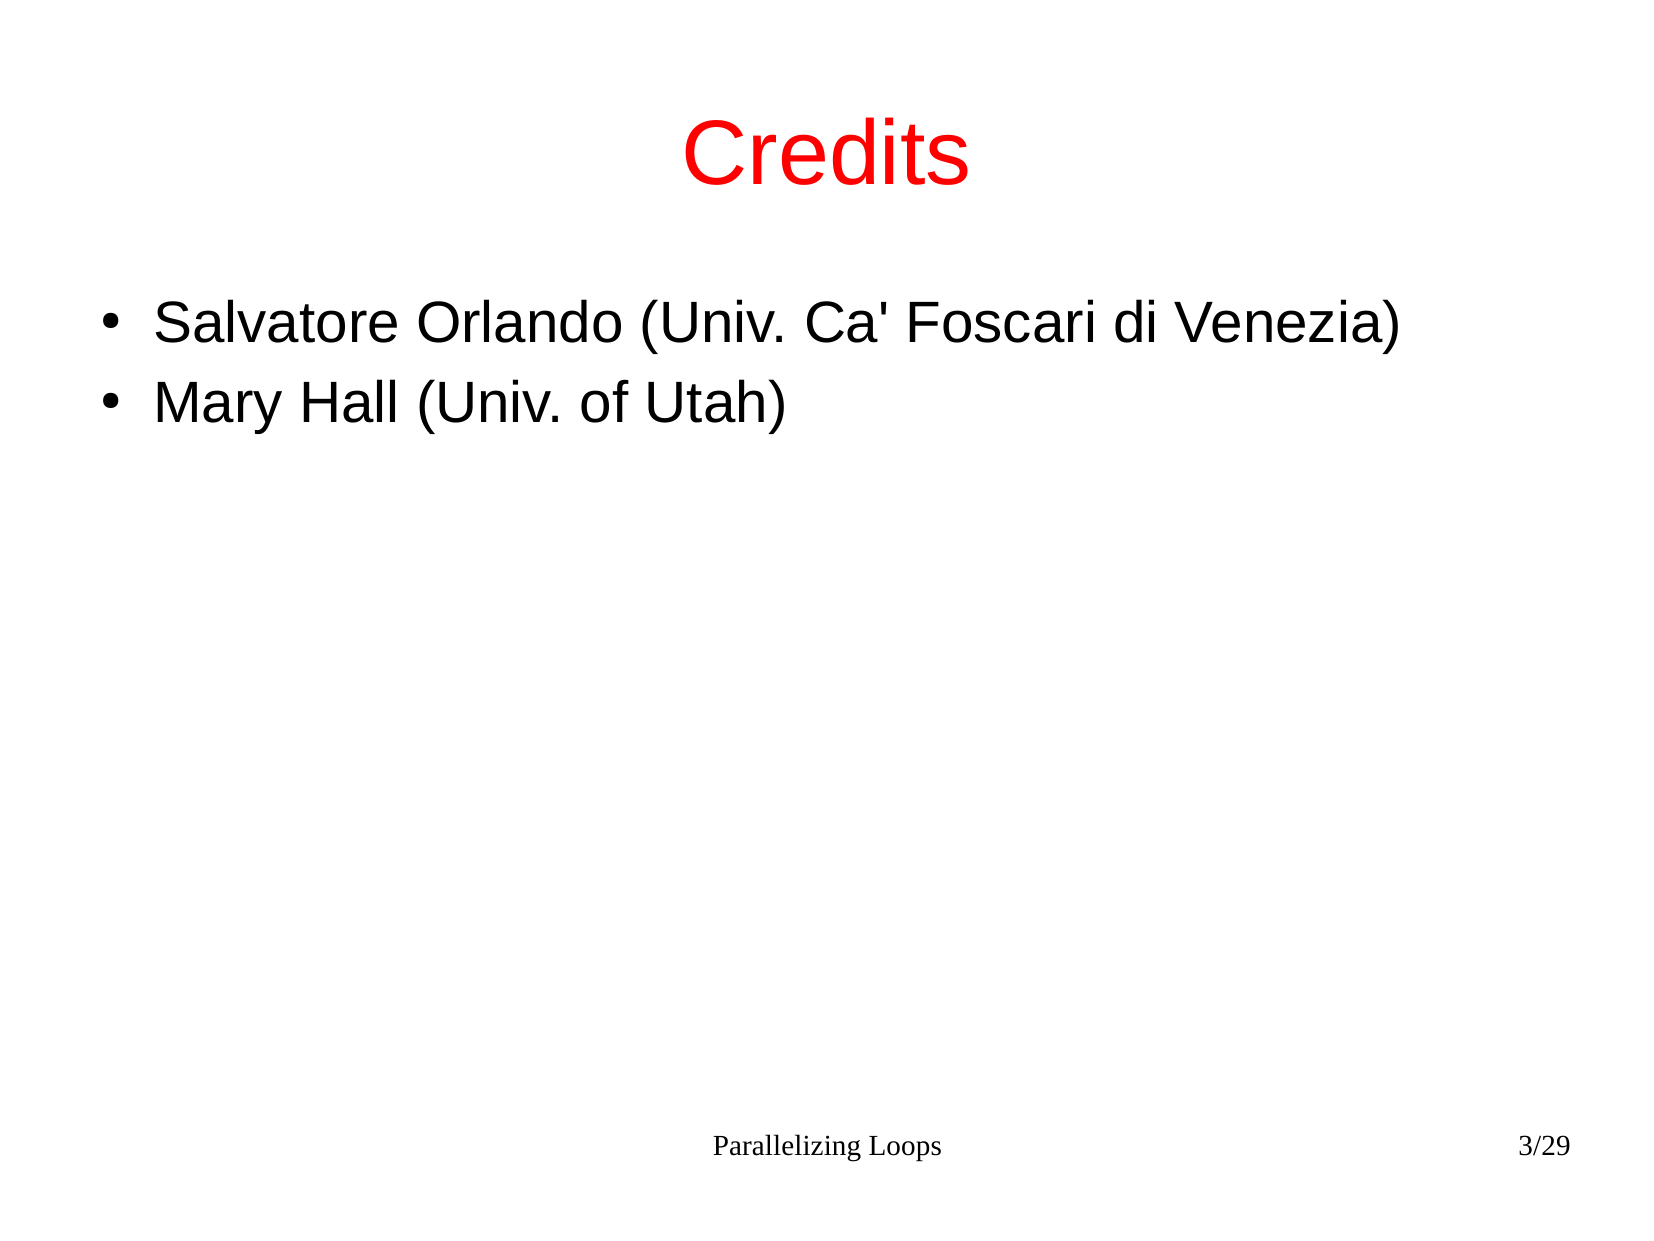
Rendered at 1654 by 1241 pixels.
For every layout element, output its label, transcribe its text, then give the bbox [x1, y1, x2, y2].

list Salvatore Orlando (Univ. Ca' Foscari di Venezia) Mary Hall (Univ. of Utah) [82, 290, 1571, 1109]
title Credits [82, 49, 1571, 257]
